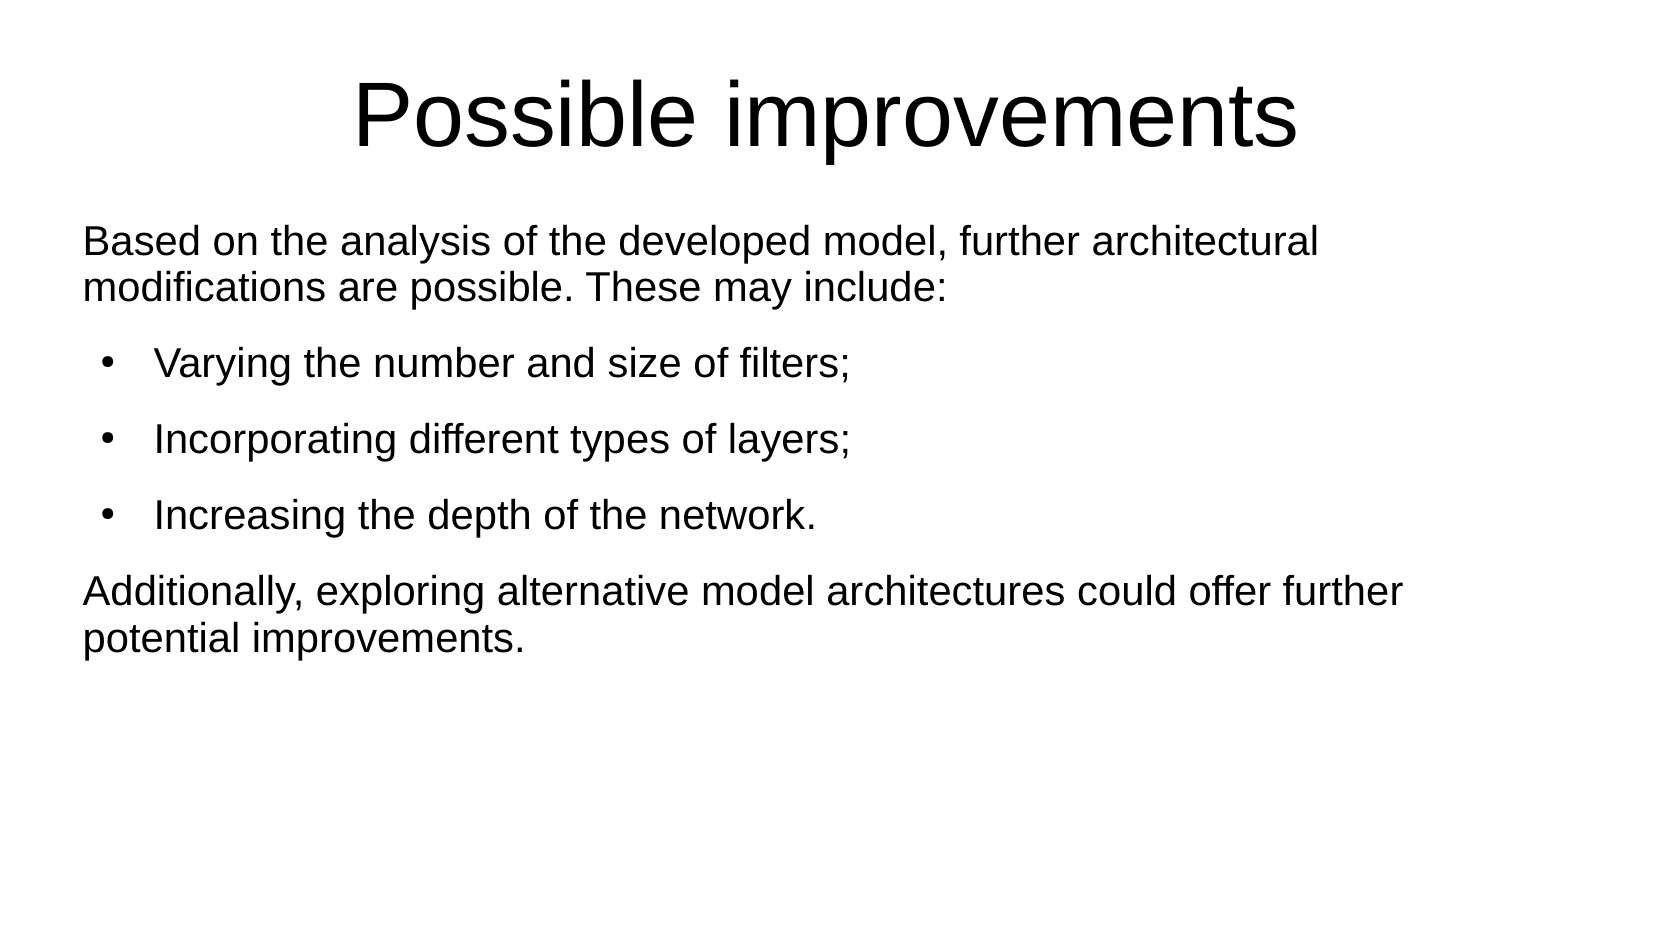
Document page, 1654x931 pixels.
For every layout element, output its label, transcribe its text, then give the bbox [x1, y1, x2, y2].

list Based on the analysis of the developed model, further architectural modifications are possible. These may include: Varying the number and size of filters; Incorporating different types of layers; Increasing the depth of the network. Additionally, exploring alternative model architectures could offer further potential improvements. [82, 217, 1571, 758]
title Possible improvements [82, 37, 1571, 193]
